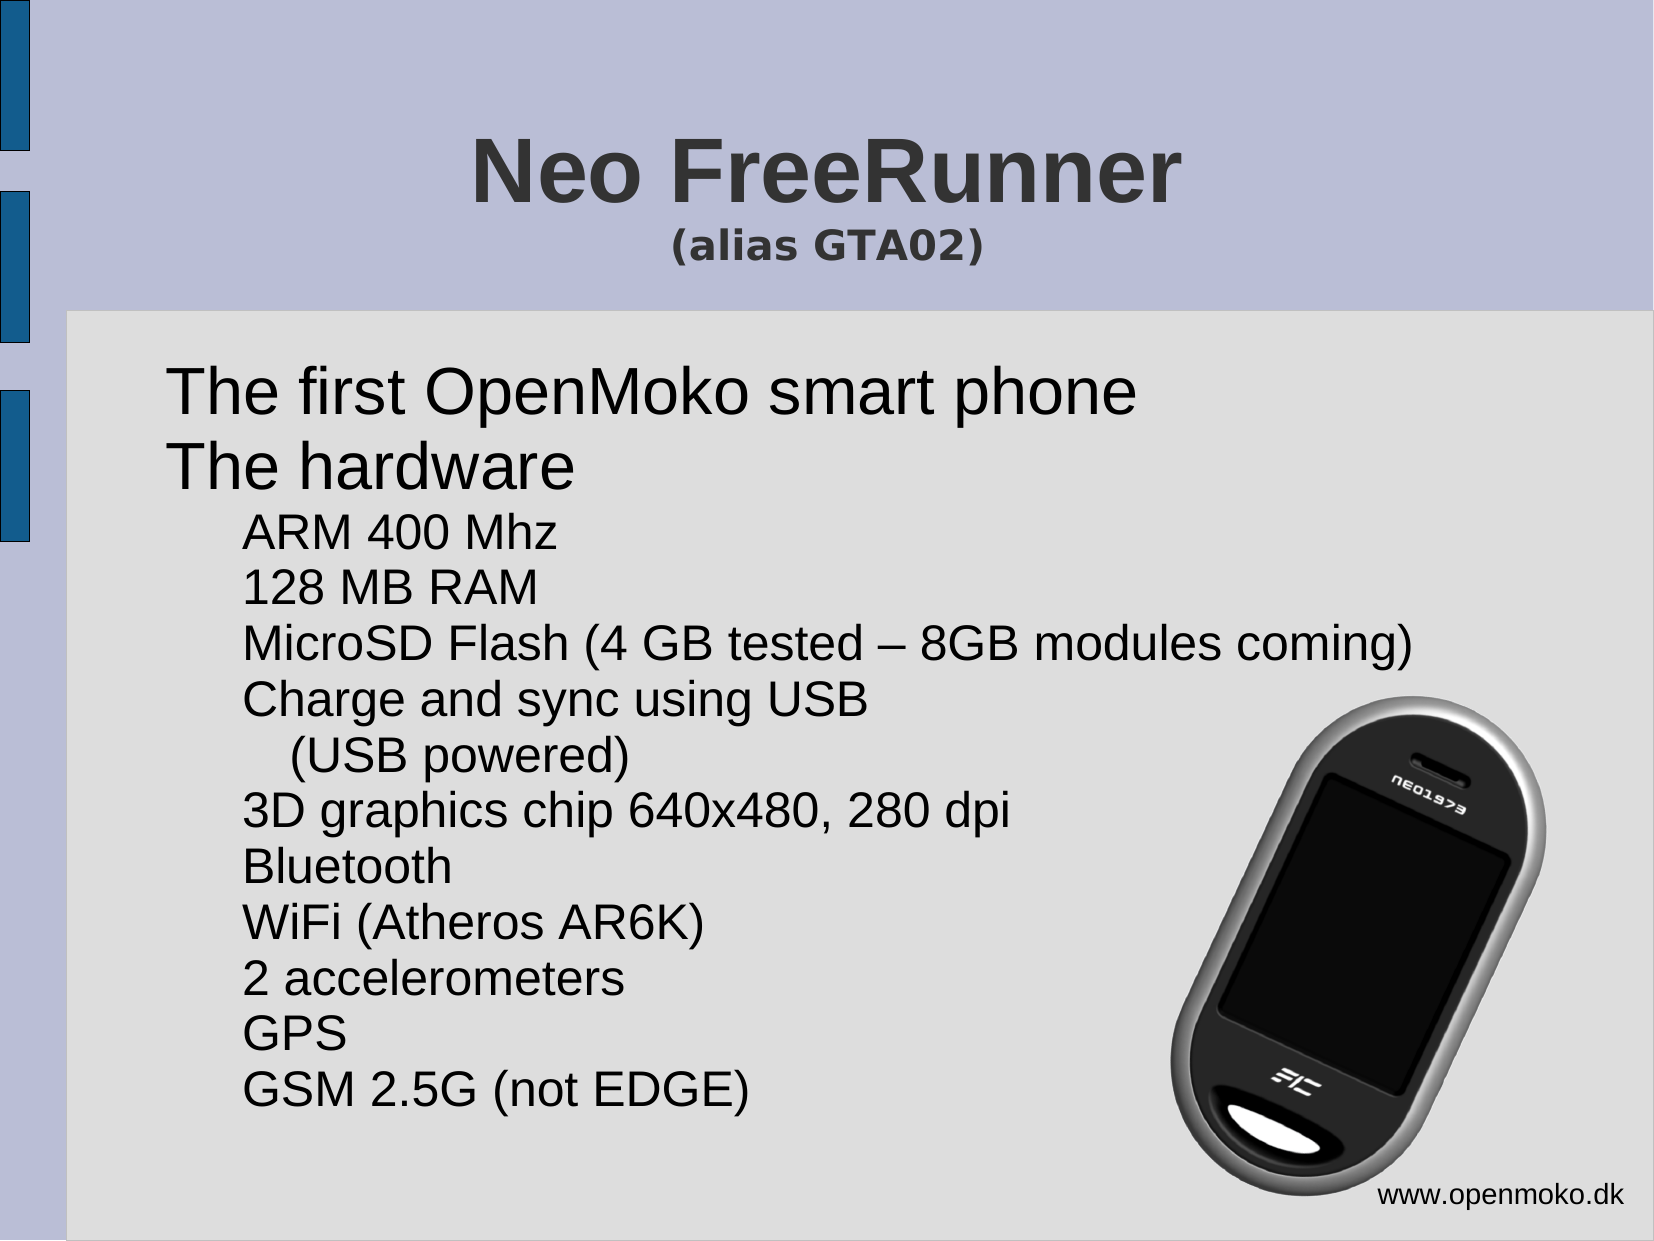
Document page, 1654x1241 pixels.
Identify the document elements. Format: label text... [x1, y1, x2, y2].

picture [1122, 649, 1594, 1241]
title Neo FreeRunner (alias GTA02) [121, 91, 1534, 299]
list The first OpenMoko smart phone The hardware ARM 400 Mhz 128 MB RAM MicroSD Flash (4 GB tested – 8GB modules coming) Charge and sync using USB (USB powered) 3D graphics chip 640x480, 280 dpi Bluetooth WiFi (Atheros AR6K) 2 accelerometers GPS GSM 2.5G (not EDGE) [147, 354, 1595, 1136]
